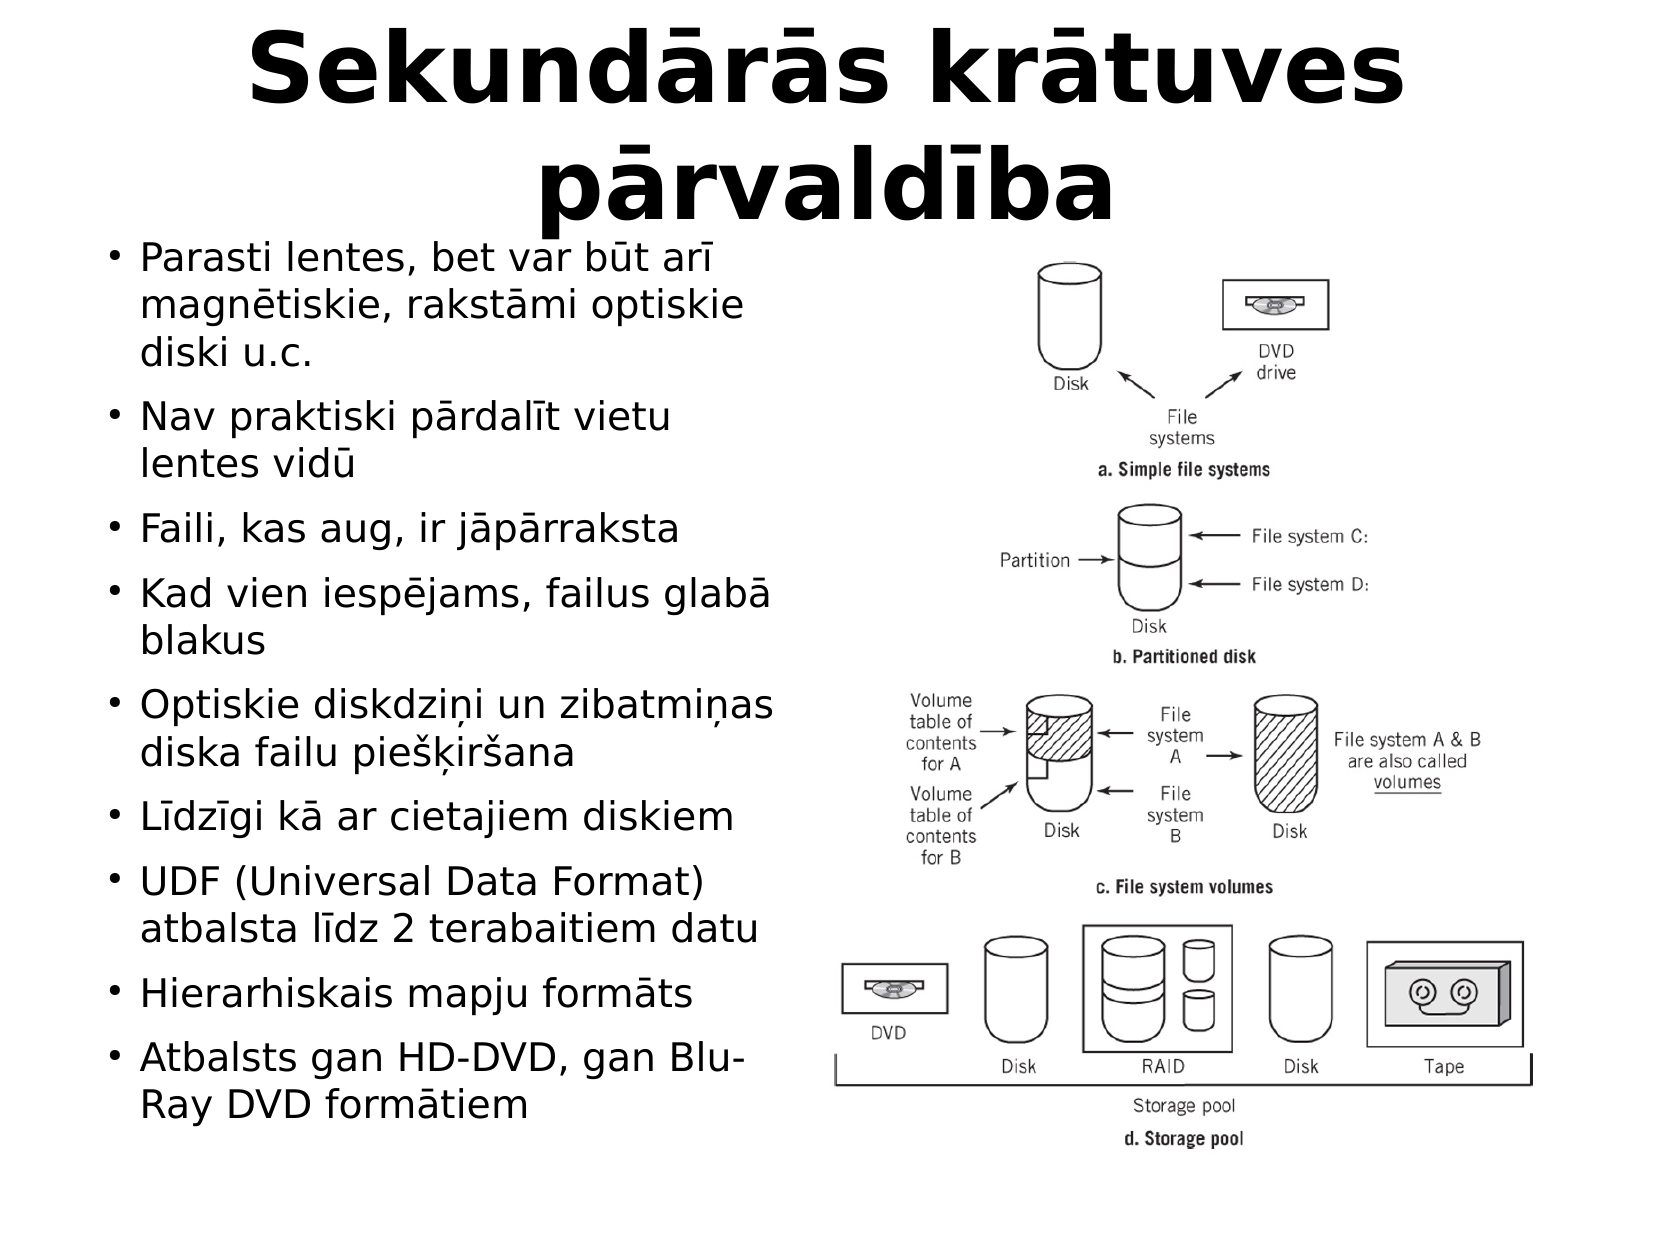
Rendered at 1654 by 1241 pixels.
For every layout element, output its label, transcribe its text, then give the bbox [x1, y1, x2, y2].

picture [828, 255, 1539, 1155]
list Parasti lentes, bet var būt arī magnētiskie, rakstāmi optiskie diski u.c. Nav praktiski pārdalīt vietu lentes vidū Faili, kas aug, ir jāpārraksta Kad vien iespējams, failus glabā blakus Optiskie diskdziņi un zibatmiņas diska failu piešķiršana Līdzīgi kā ar cietajiem diskiem UDF (Universal Data Format) atbalsta līdz 2 terabaitiem datu Hierarhiskais mapju formāts Atbalsts gan HD-DVD, gan Blu-Ray DVD formātiem [82, 225, 793, 1186]
title Sekundārās krātuves pārvaldība [82, 49, 1571, 196]
